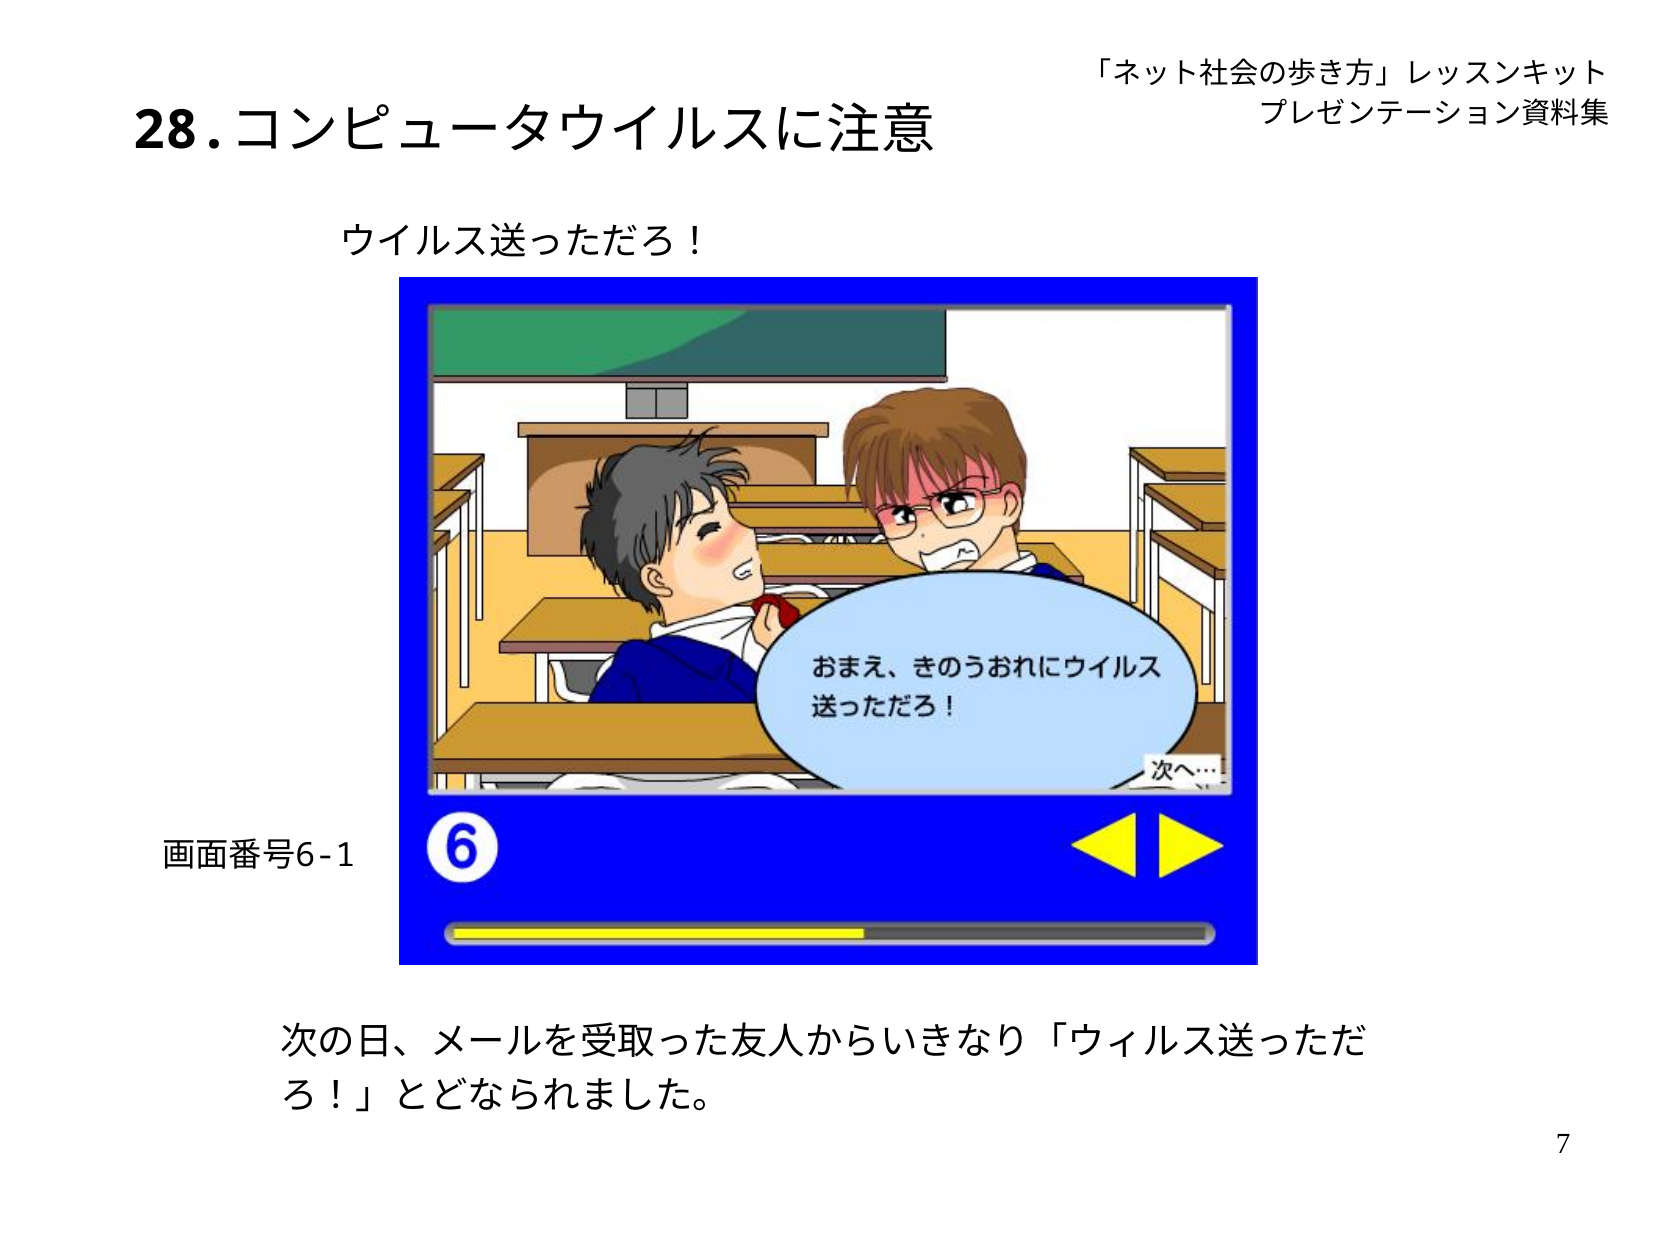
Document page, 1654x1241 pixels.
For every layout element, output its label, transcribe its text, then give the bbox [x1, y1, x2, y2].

text_box 画面番号6-1 [147, 826, 384, 882]
text_box 次の日、メールを受取った友人からいきなり「ウィルス送っただろ！」とどなられました。 [265, 1003, 1447, 1128]
picture [399, 277, 1258, 965]
text_box 28.コンピュータウイルスに注意 [118, 88, 1241, 169]
text_box 「ネット社会の歩き方」レッスンキット プレゼンテーション資料集 [1062, 44, 1625, 139]
text_box ウイルス送っただろ！ [324, 206, 798, 273]
